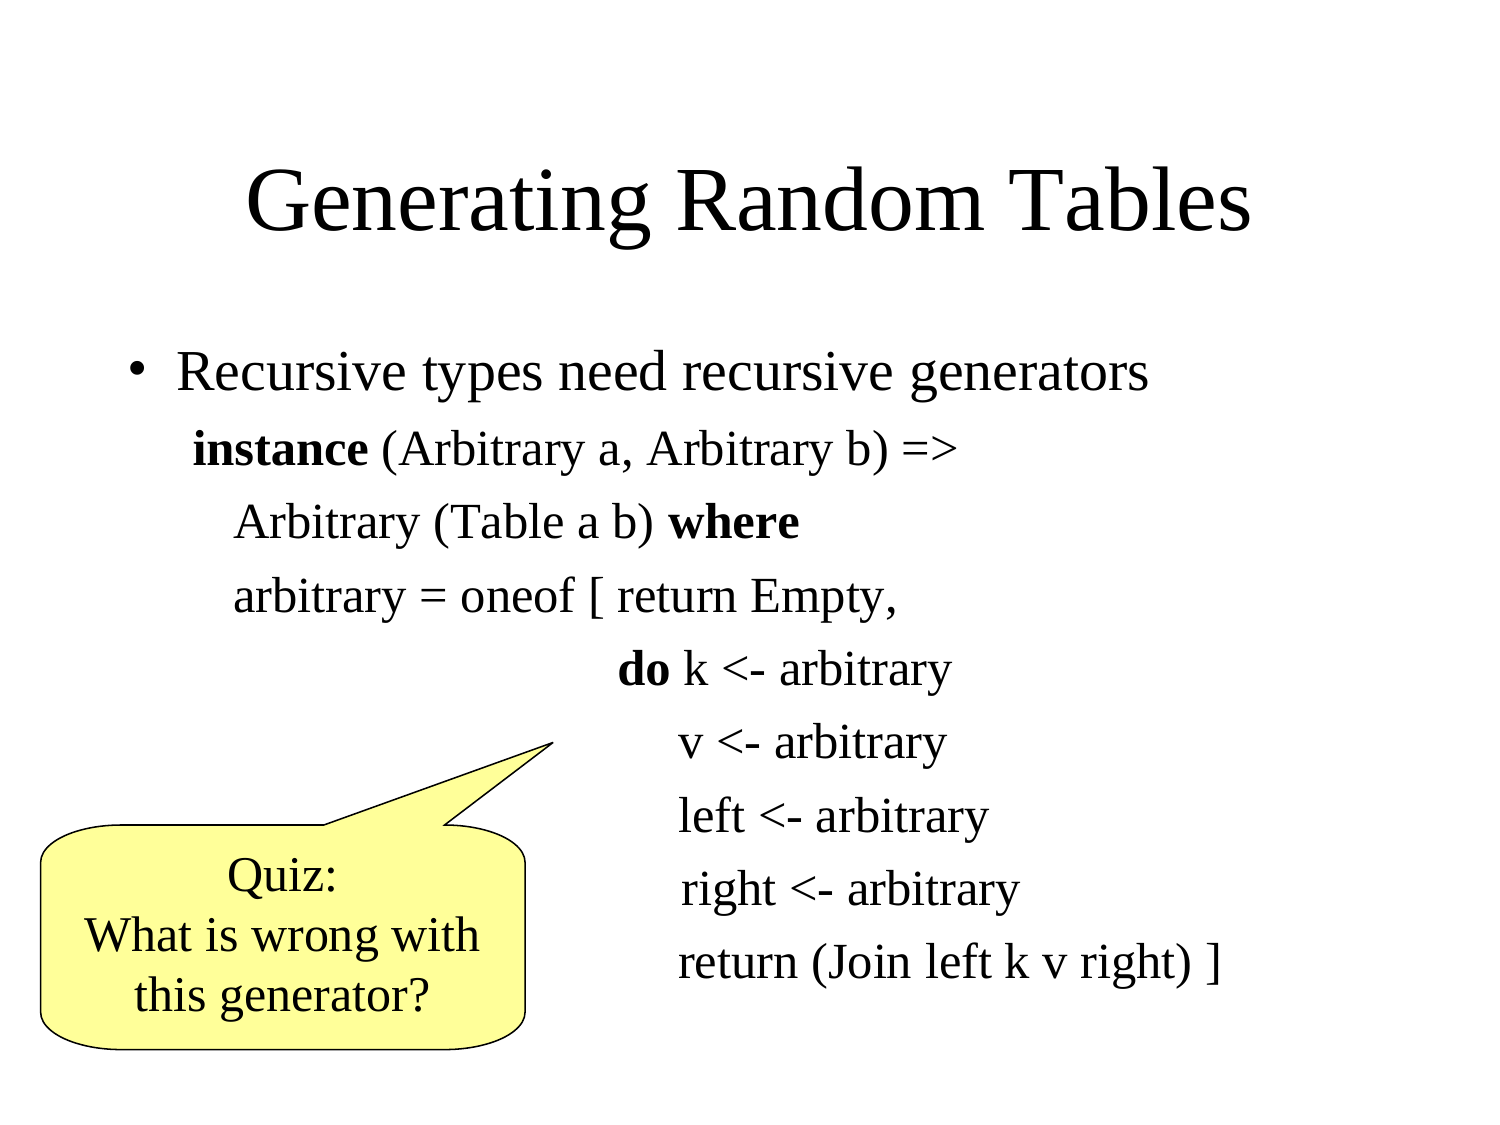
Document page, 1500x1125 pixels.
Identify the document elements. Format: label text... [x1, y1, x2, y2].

list Recursive types need recursive generators instance (Arbitrary a, Arbitrary b) => Arbitrary (Table a b) where arbitrary = oneof [ return Empty, do k <- arbitrary v <- arbitrary left <- arbitrary right <- arbitrary return (Join left k v right) ] [112, 324, 1471, 1000]
text_box Quiz: What is wrong with this generator? [40, 742, 554, 1050]
title Generating Random Tables [112, 99, 1388, 288]
